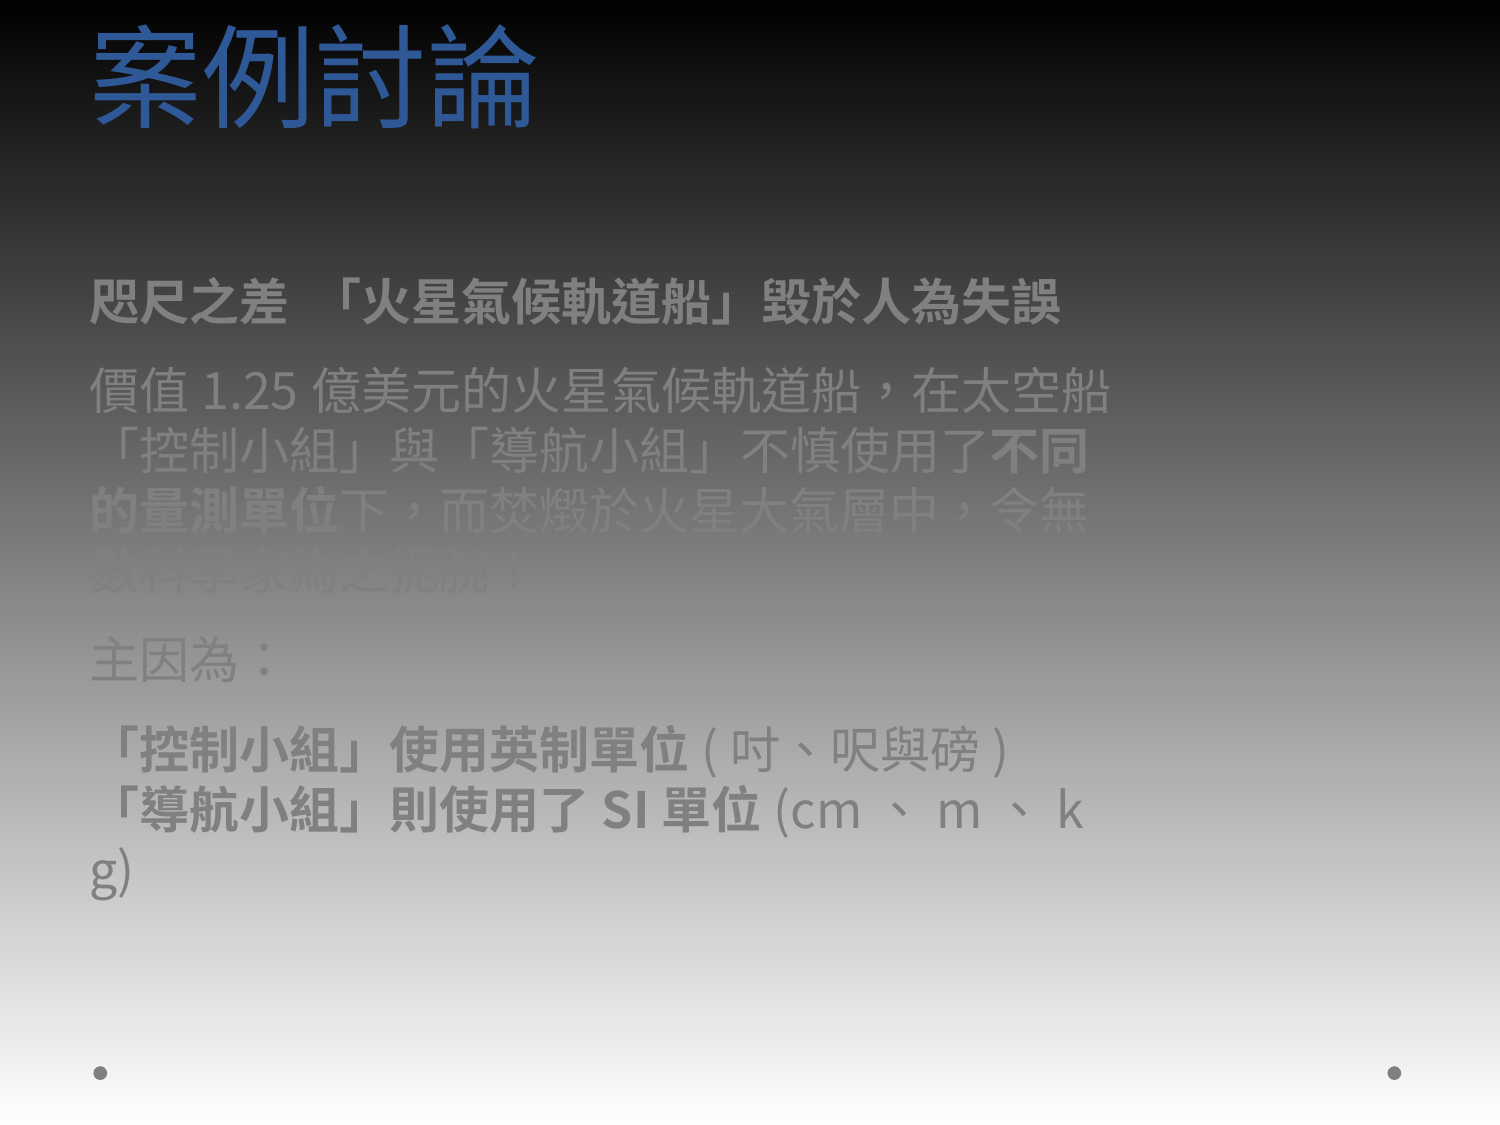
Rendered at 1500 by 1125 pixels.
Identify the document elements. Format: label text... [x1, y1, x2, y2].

title 案例討論 [75, 0, 1425, 263]
list 咫尺之差 「火星氣候軌道船」毀於人為失誤 價值1.25億美元的火星氣候軌道船，在太空船「控制小組」與「導航小組」不慎使用了不同的量測單位下，而焚燬於火星大氣層中，令無數科學家為之扼腕！ 主因為： 「控制小組」使用英制單位(吋、呎與磅) 「導航小組」則使用了SI單位(cm、m、kg) [75, 262, 1128, 1005]
